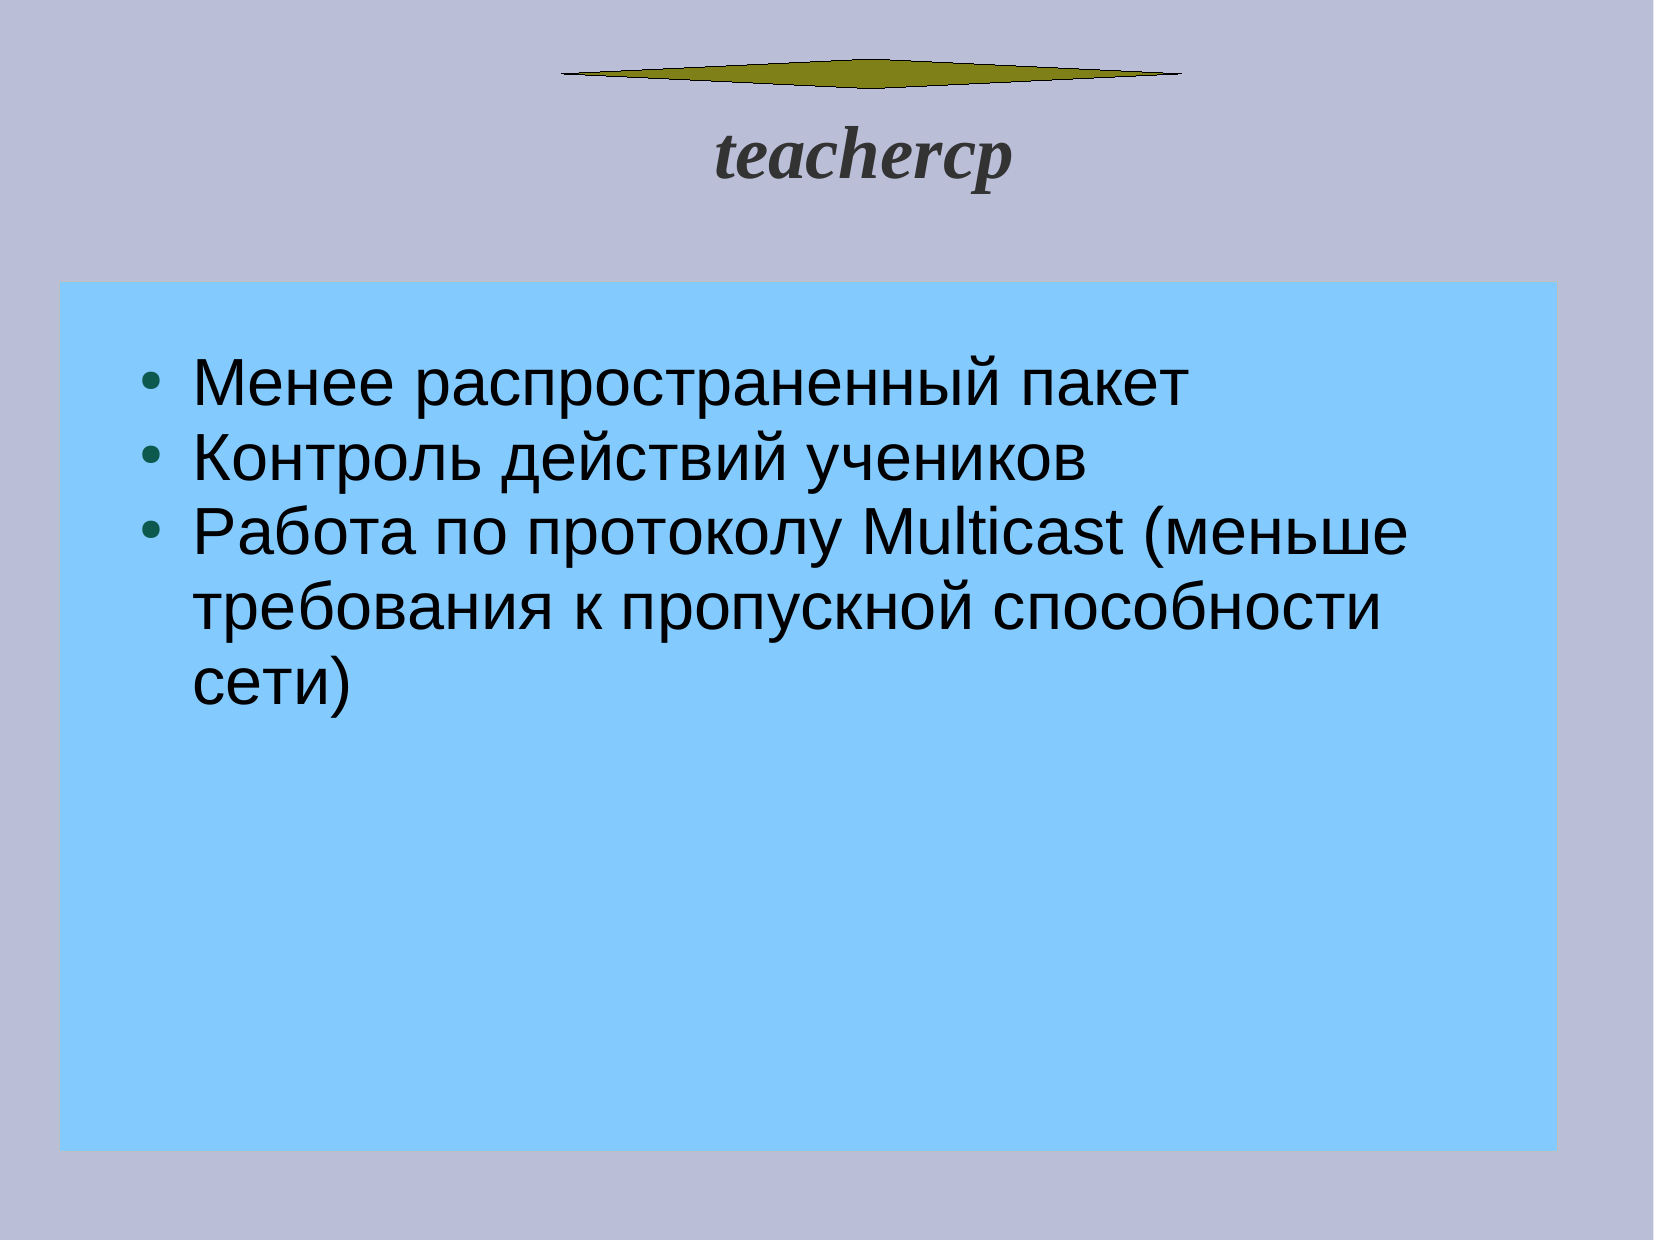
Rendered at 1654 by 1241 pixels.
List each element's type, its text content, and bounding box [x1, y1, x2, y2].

list Менее распространенный пакет Контроль действий учеников Работа по протоколу Multicast (меньше требования к пропускной способности сети) [121, 344, 1534, 1127]
title teachercp [82, 56, 1571, 250]
